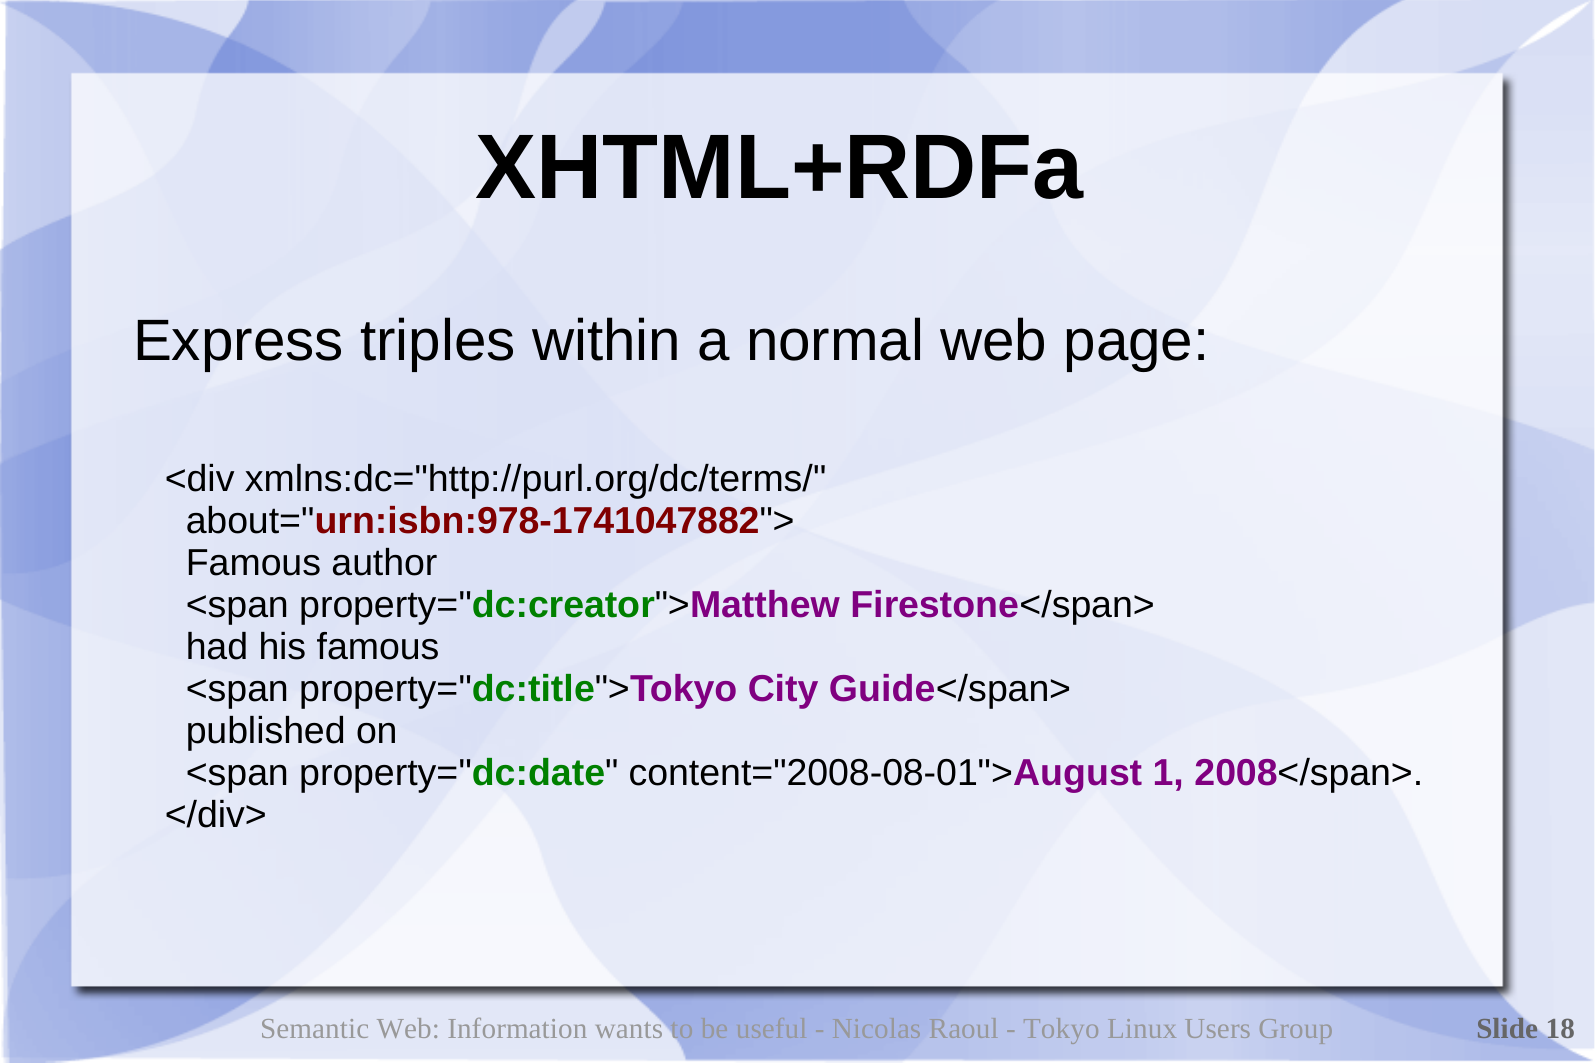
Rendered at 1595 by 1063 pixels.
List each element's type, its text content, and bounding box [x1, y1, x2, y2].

text_box <div xmlns:dc="http://purl.org/dc/terms/" about="urn:isbn:978-1741047882"> Famous author <span property="dc:creator">Matthew Firestone</span> had his famous <span property="dc:title">Tokyo City Guide</span> published on <span property="dc:date" content="2008-08-01">August 1, 2008</span>. </div> [150, 450, 1463, 892]
picture [0, 0, 1595, 1063]
title XHTML+RDFa [79, 85, 1481, 248]
text_box Express triples within a normal web page: [112, 283, 1463, 397]
